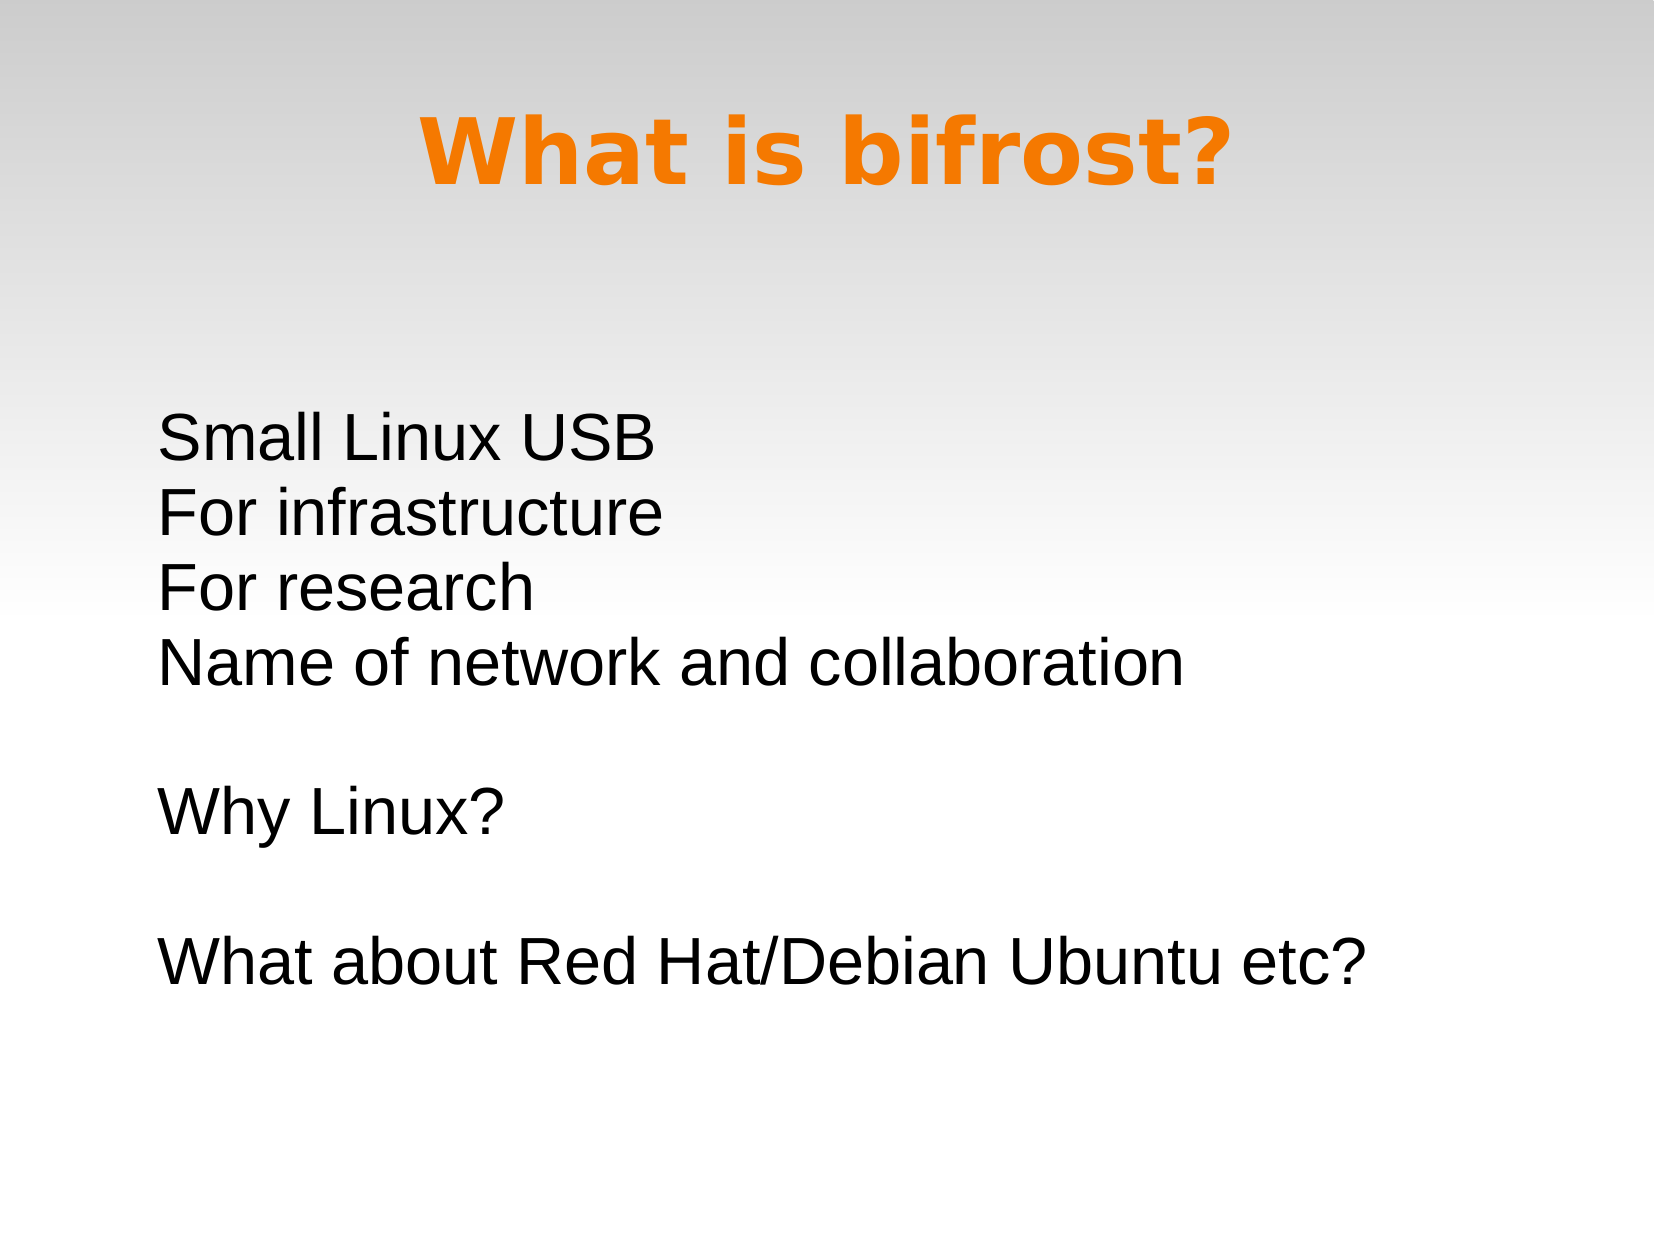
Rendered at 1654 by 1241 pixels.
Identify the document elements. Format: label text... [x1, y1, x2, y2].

title What is bifrost? [82, 49, 1571, 257]
subtitle Small Linux USB For infrastructure For research Name of network and collaboration Why Linux? What about Red Hat/Debian Ubuntu etc? [82, 290, 1571, 1109]
